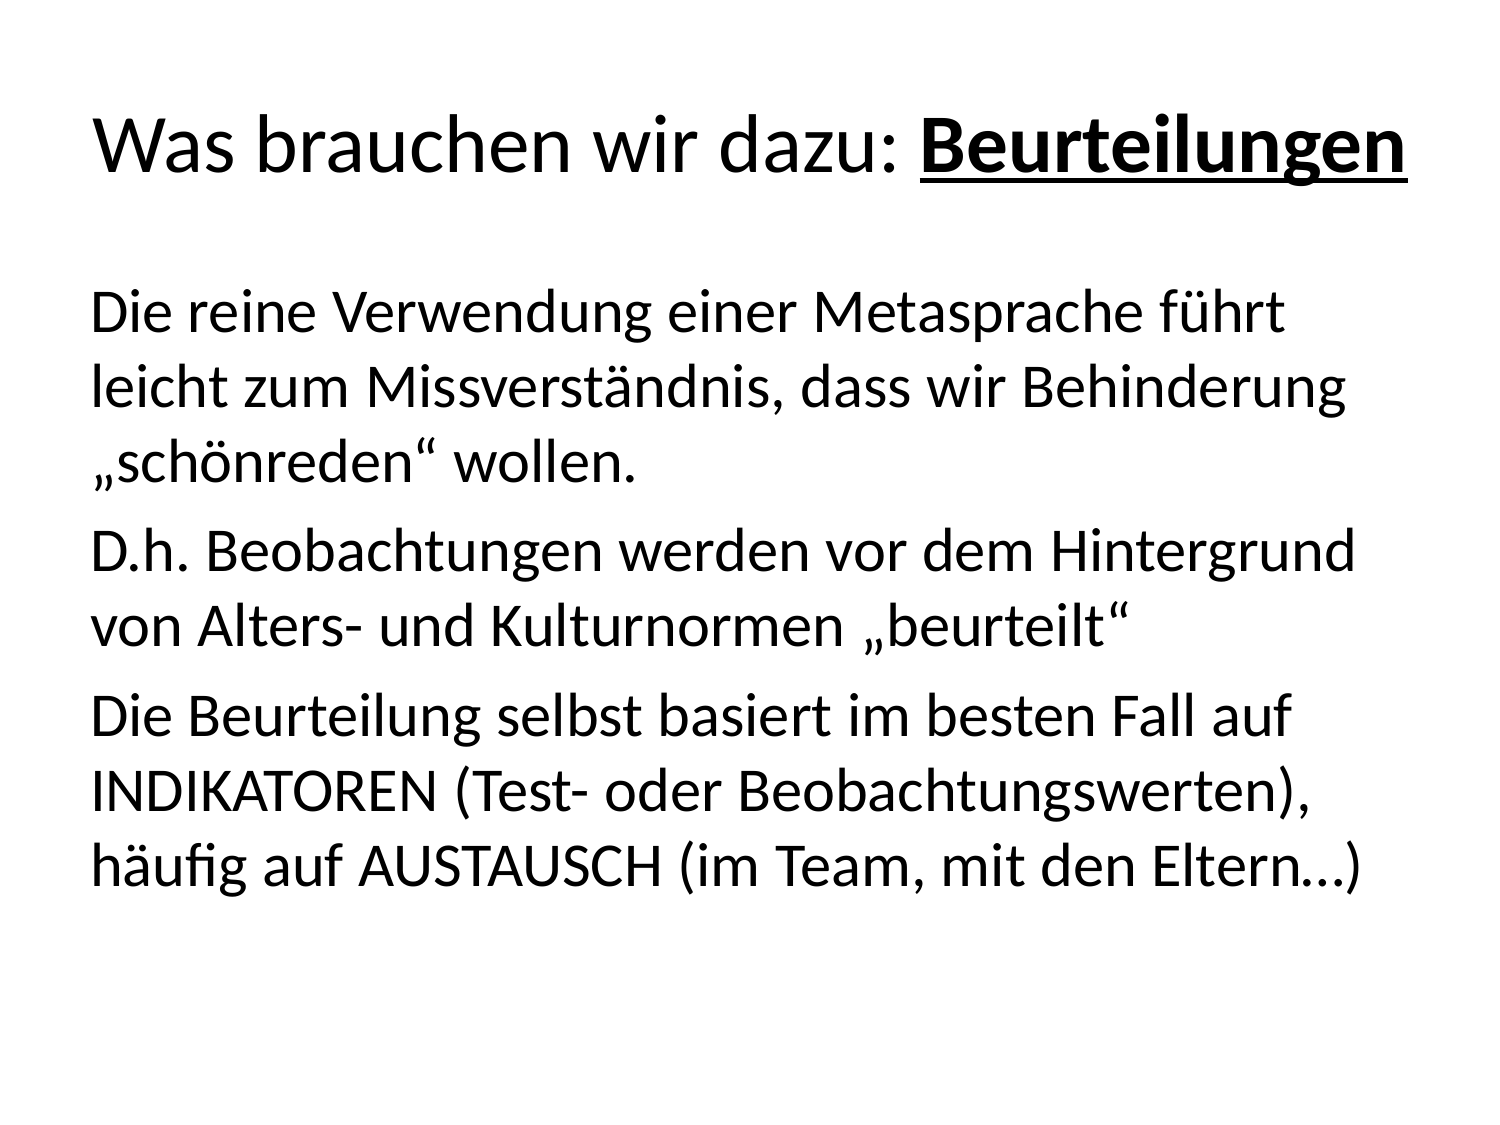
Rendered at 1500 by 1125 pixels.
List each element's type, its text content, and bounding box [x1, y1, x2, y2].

title Was brauchen wir dazu: Beurteilungen [75, 45, 1426, 233]
list Die reine Verwendung einer Metasprache führt leicht zum Missverständnis, dass wir Behinderung „schönreden“ wollen. D.h. Beobachtungen werden vor dem Hintergrund von Alters- und Kulturnormen „beurteilt“ Die Beurteilung selbst basiert im besten Fall auf INDIKATOREN (Test- oder Beobachtungswerten), häufig auf AUSTAUSCH (im Team, mit den Eltern…) [75, 262, 1426, 1005]
